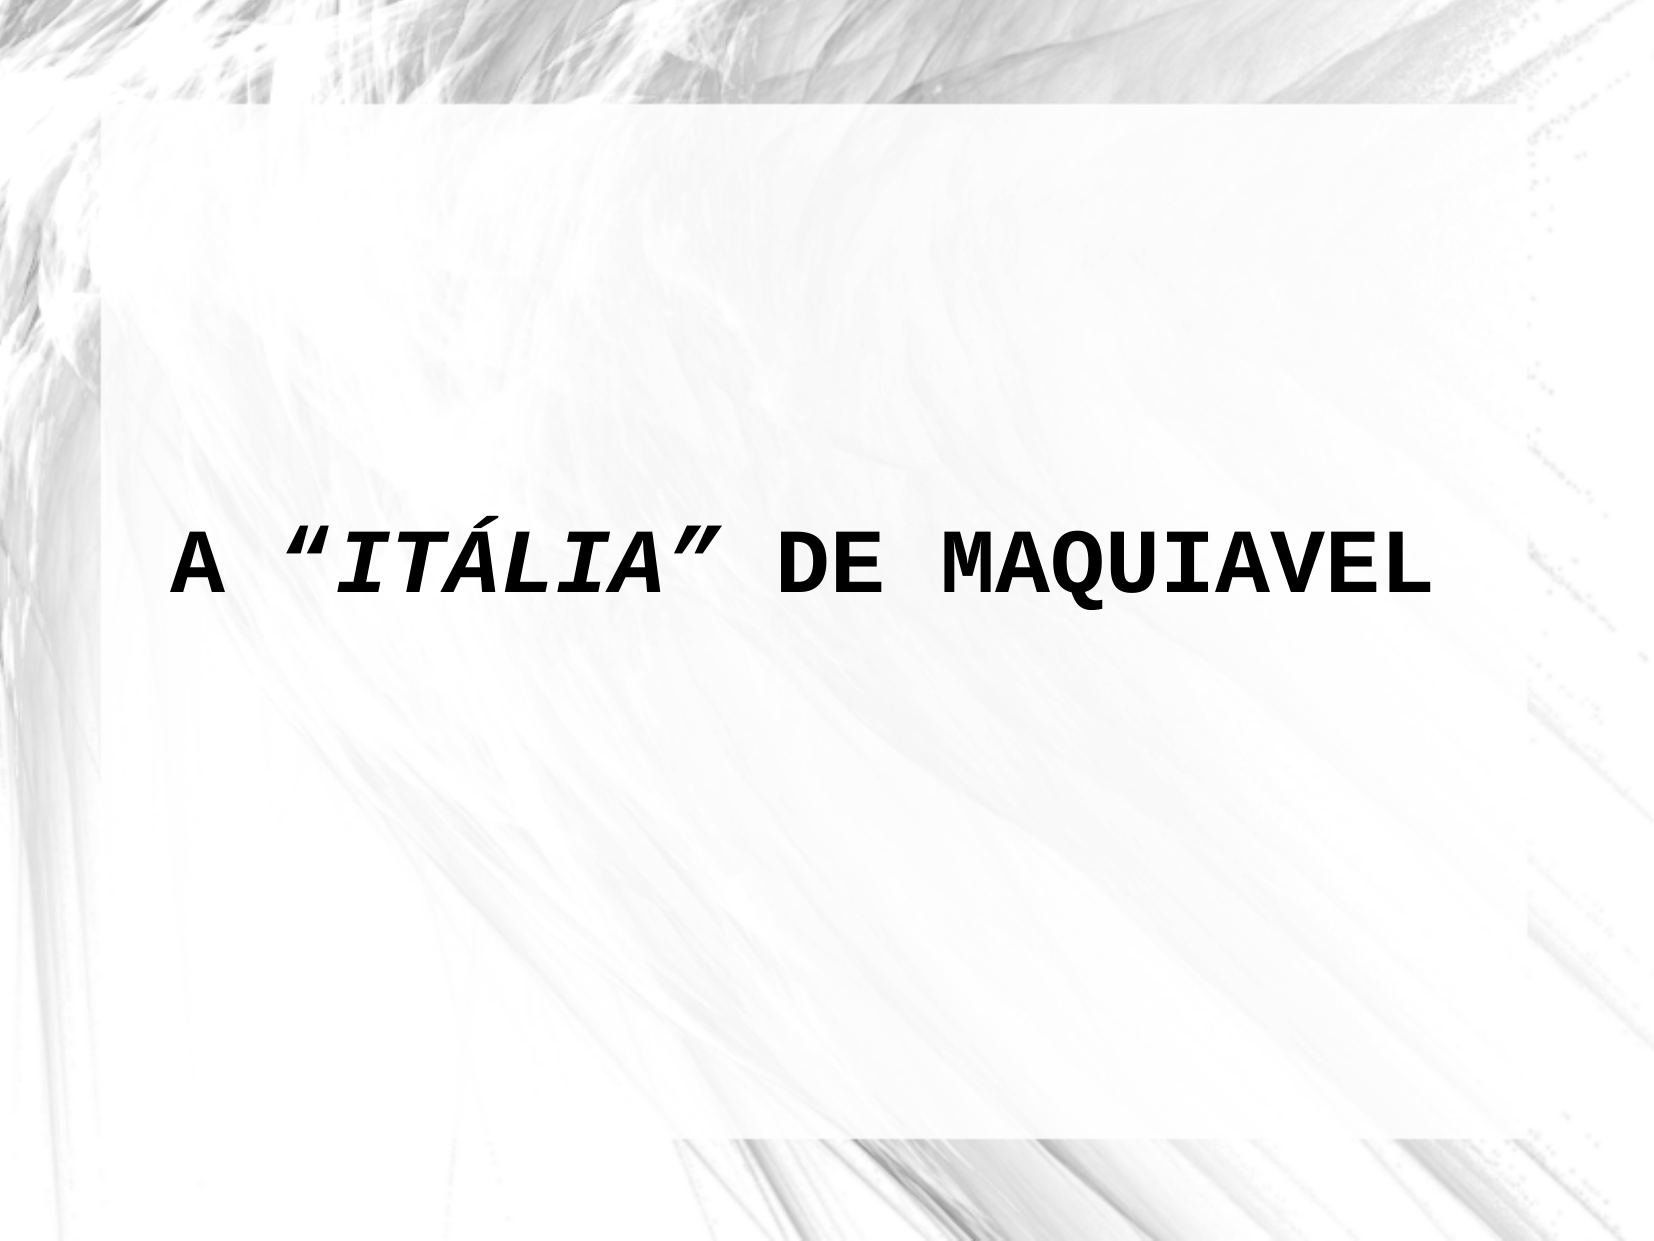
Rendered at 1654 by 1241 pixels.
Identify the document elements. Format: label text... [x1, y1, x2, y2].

title A “ITÁLIA” DE MAQUIAVEL [59, 516, 1548, 725]
picture [0, 0, 1654, 1241]
